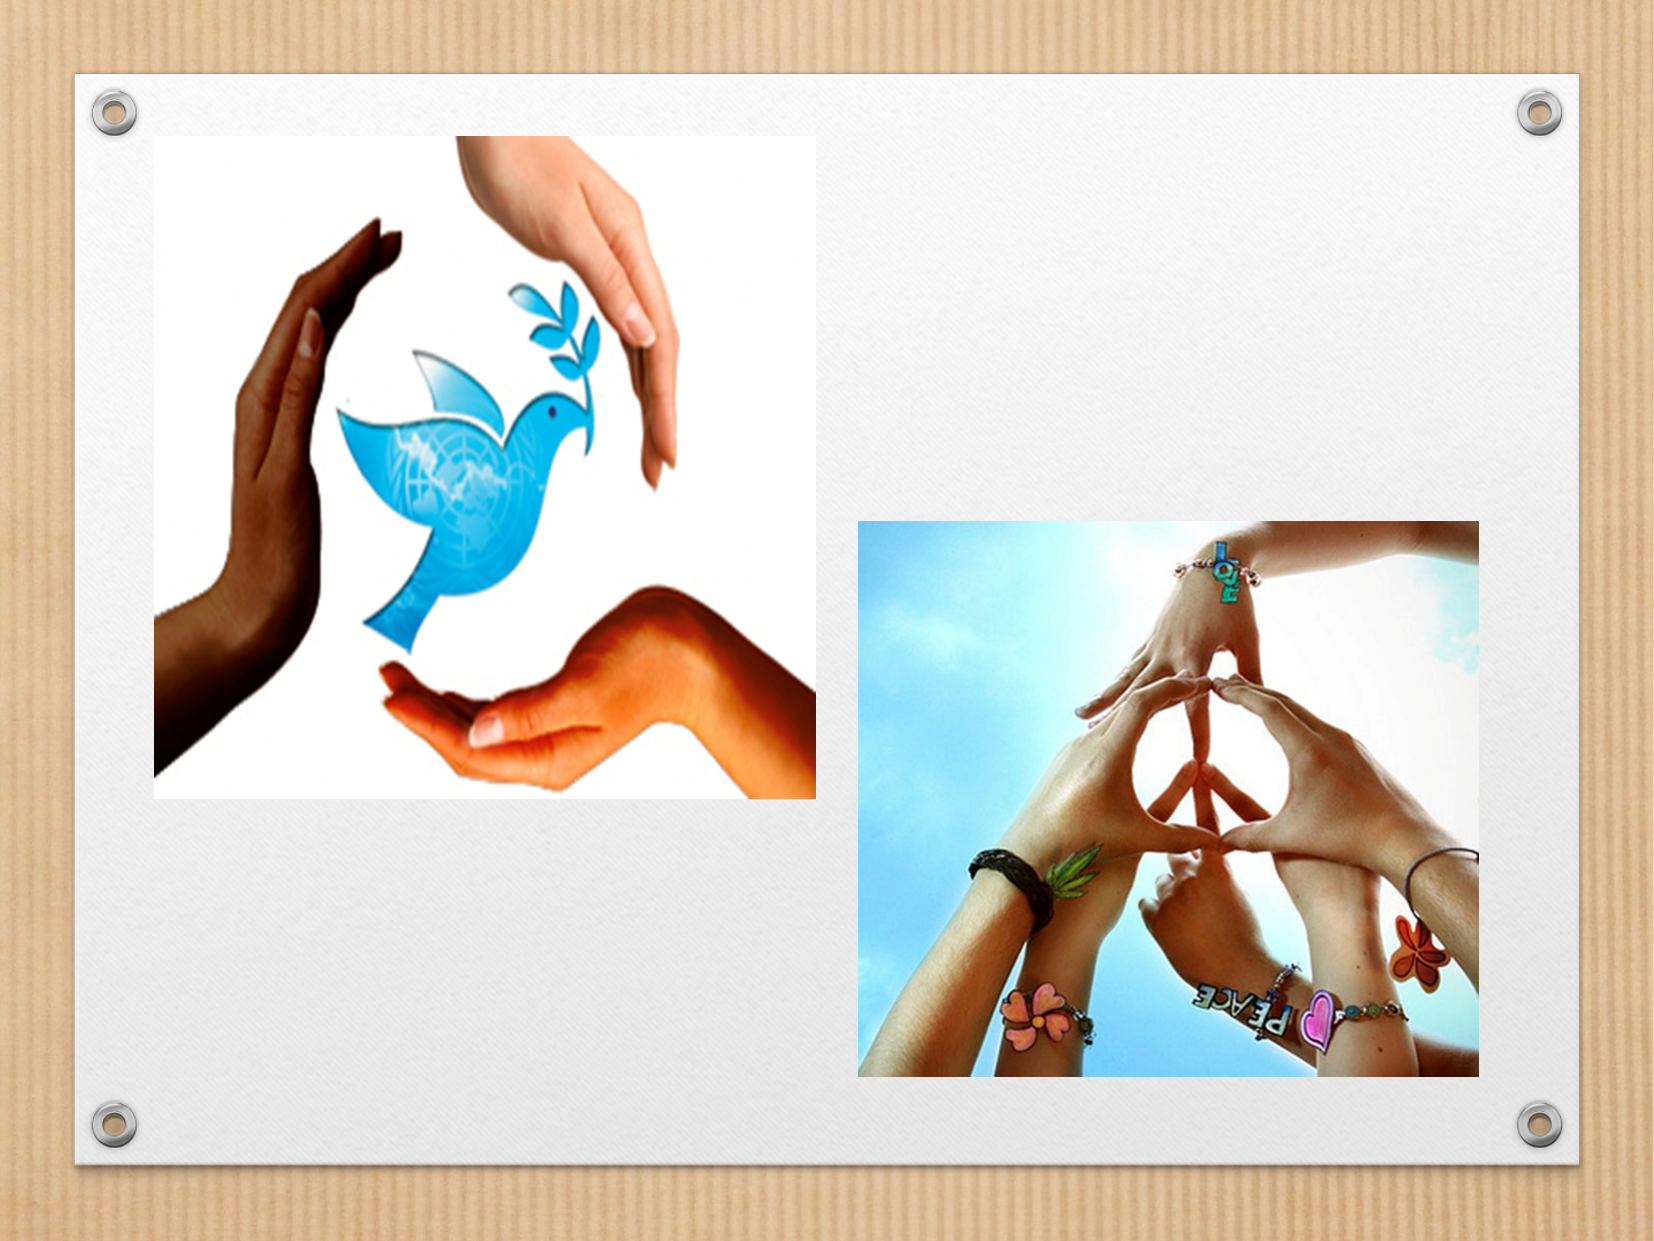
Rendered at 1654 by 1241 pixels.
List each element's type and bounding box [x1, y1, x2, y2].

picture [858, 521, 1479, 1077]
picture [154, 136, 816, 799]
